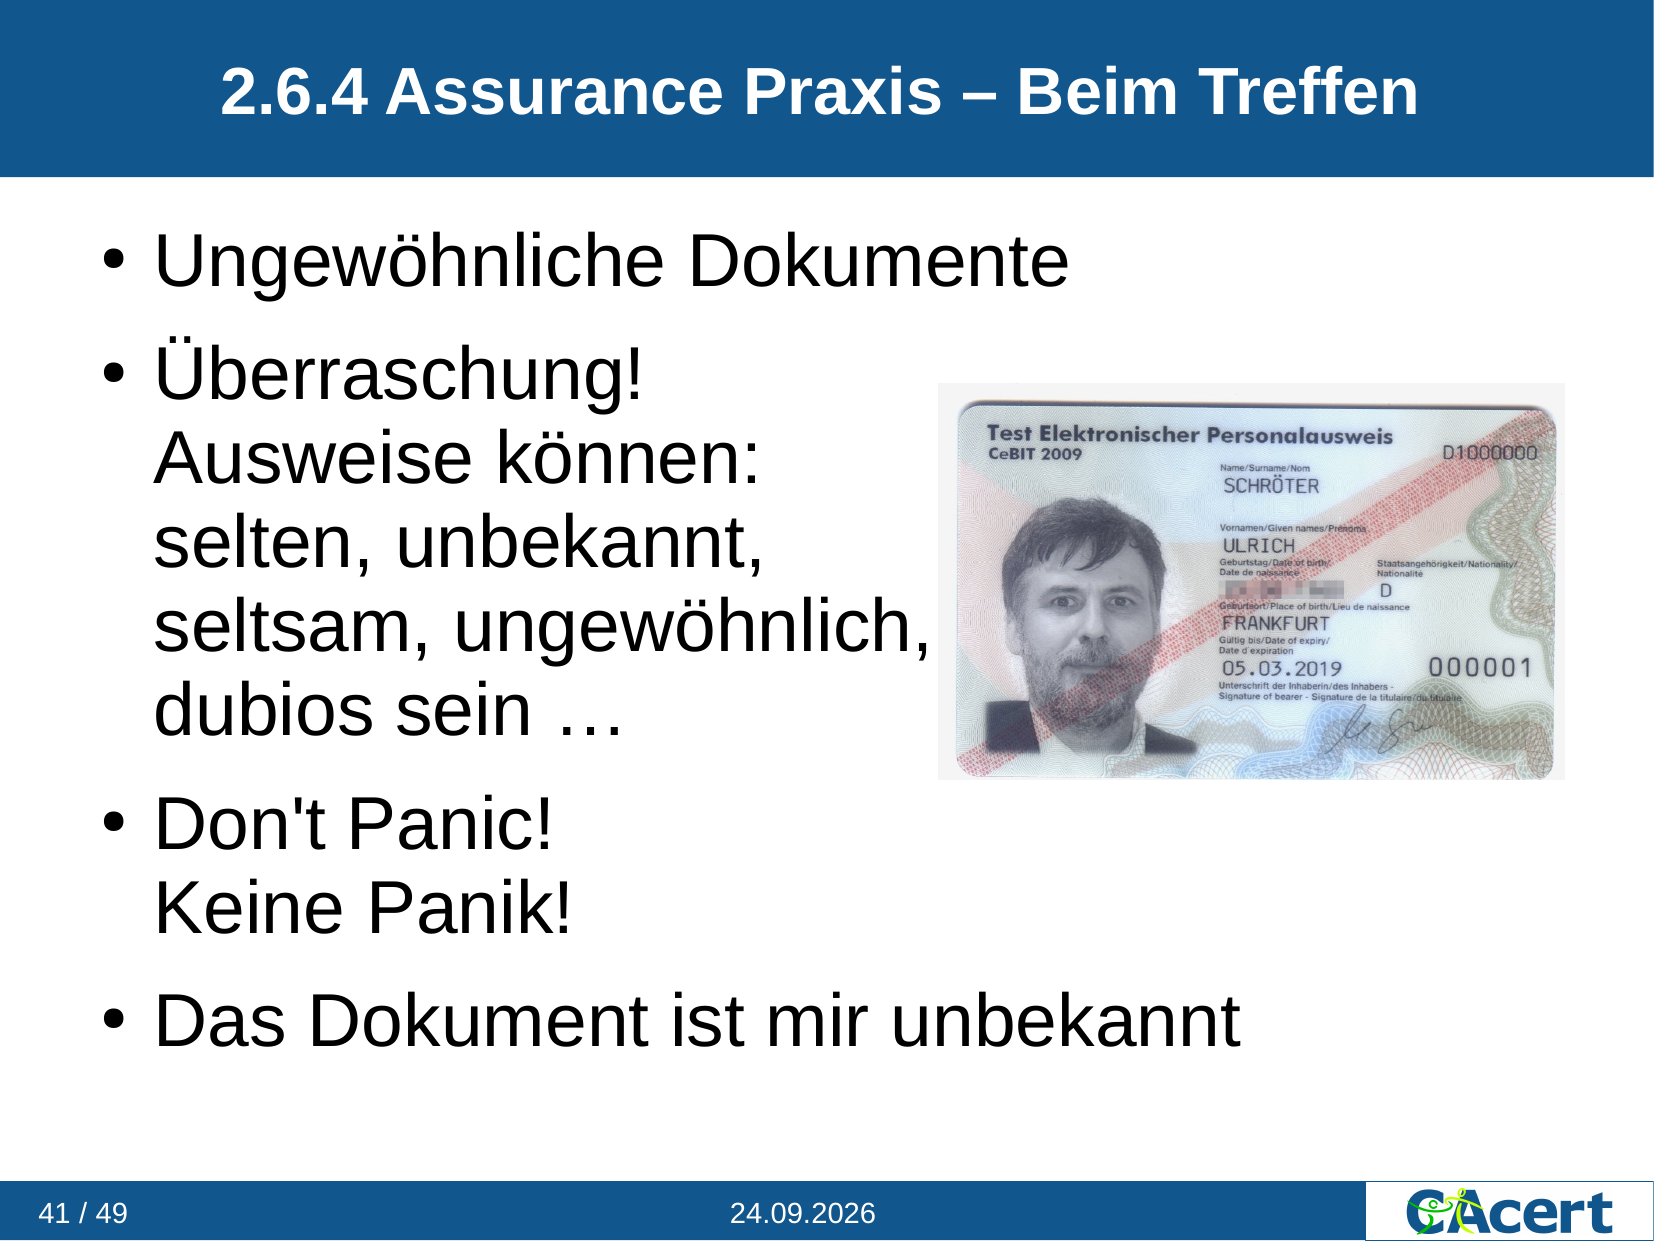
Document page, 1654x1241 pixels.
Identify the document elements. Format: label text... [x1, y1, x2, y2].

title 2.6.4 Assurance Praxis – Beim Treffen [76, 17, 1565, 166]
picture [938, 383, 1565, 780]
picture [1406, 1187, 1613, 1235]
list Ungewöhnliche Dokumente Überraschung! Ausweise können: selten, unbekannt, seltsam, ungewöhnlich, dubios sein … Don't Panic! Keine Panik! Das Dokument ist mir unbekannt [82, 218, 1571, 1091]
